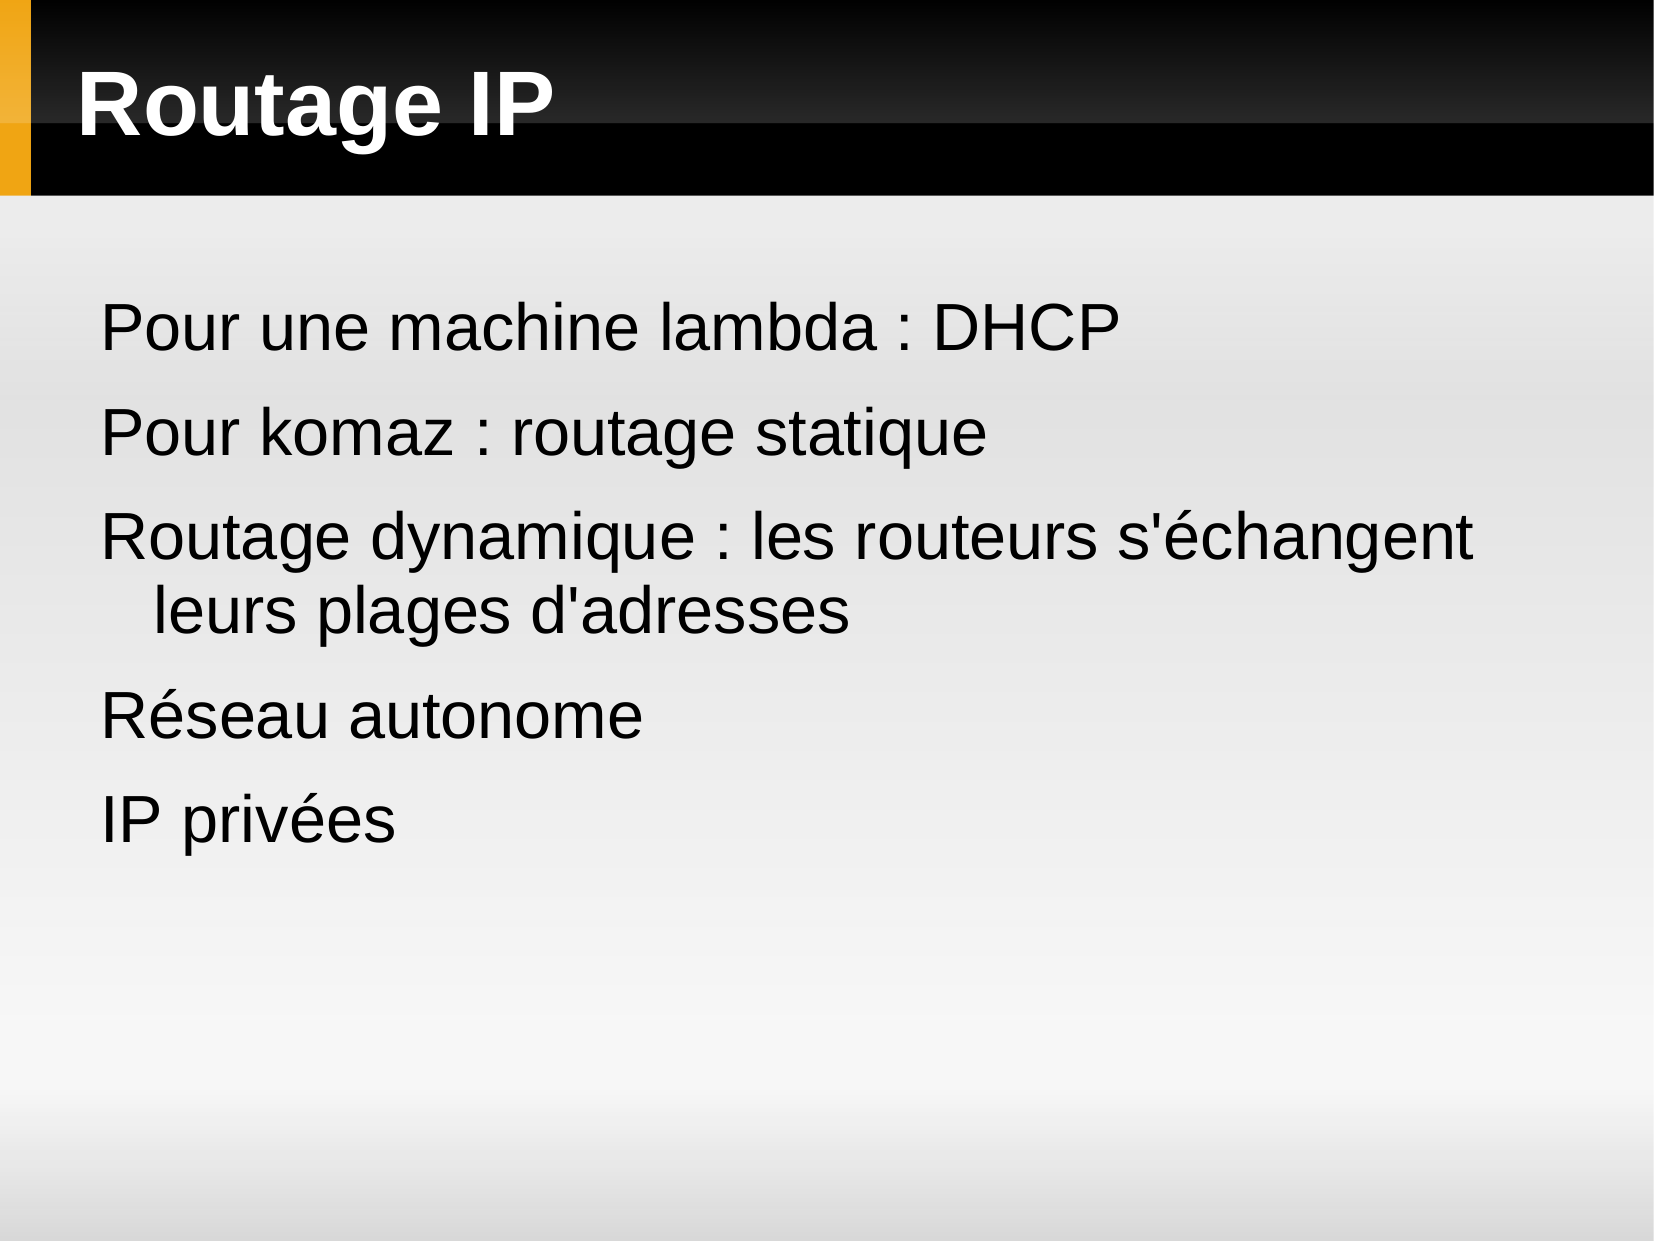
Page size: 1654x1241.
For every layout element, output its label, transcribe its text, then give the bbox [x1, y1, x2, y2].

picture [0, 0, 1654, 1241]
title Routage IP [76, 7, 1565, 200]
list Pour une machine lambda : DHCP Pour komaz : routage statique Routage dynamique : les routeurs s'échangent leurs plages d'adresses Réseau autonome IP privées [82, 290, 1571, 1094]
